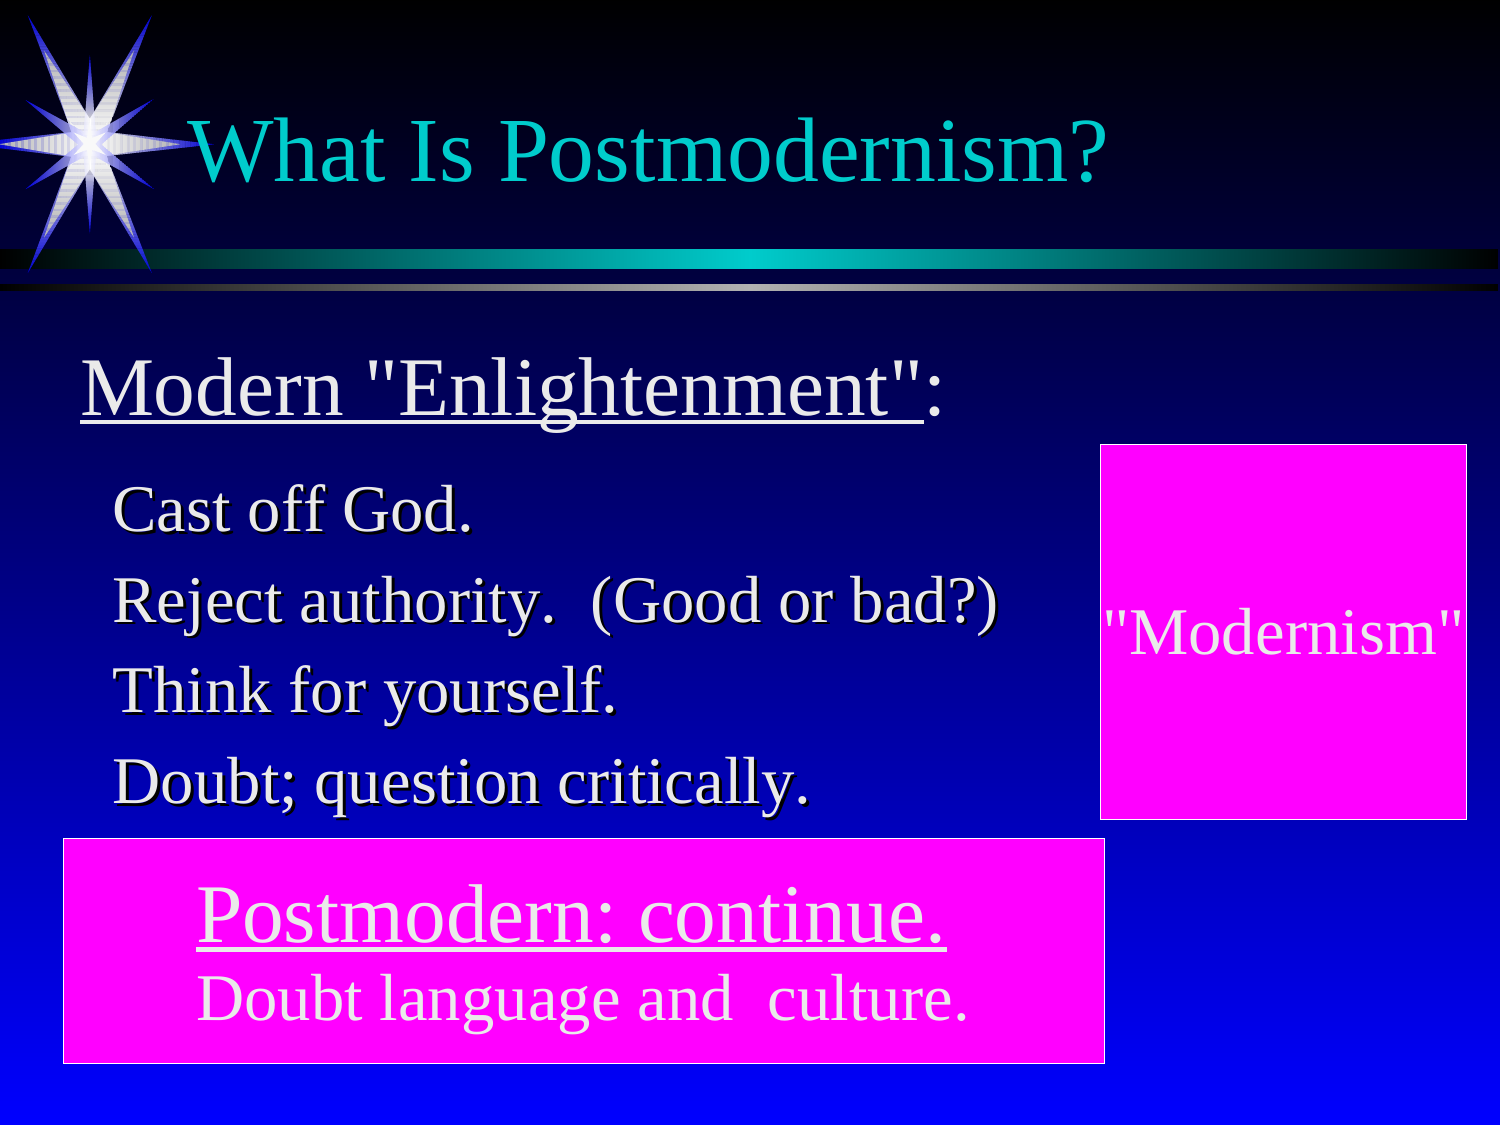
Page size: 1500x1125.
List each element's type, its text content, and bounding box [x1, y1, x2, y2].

title What Is Postmodernism? [187, 56, 1463, 244]
text_box Modern "Enlightenment": [65, 333, 1191, 441]
text_box Postmodern: continue. Doubt language and culture. [63, 838, 1105, 1064]
list Cast off God. Reject authority. (Good or bad?) Think for yourself. Doubt; question critically. [112, 471, 1388, 933]
text_box "Modernism" [1100, 444, 1467, 820]
